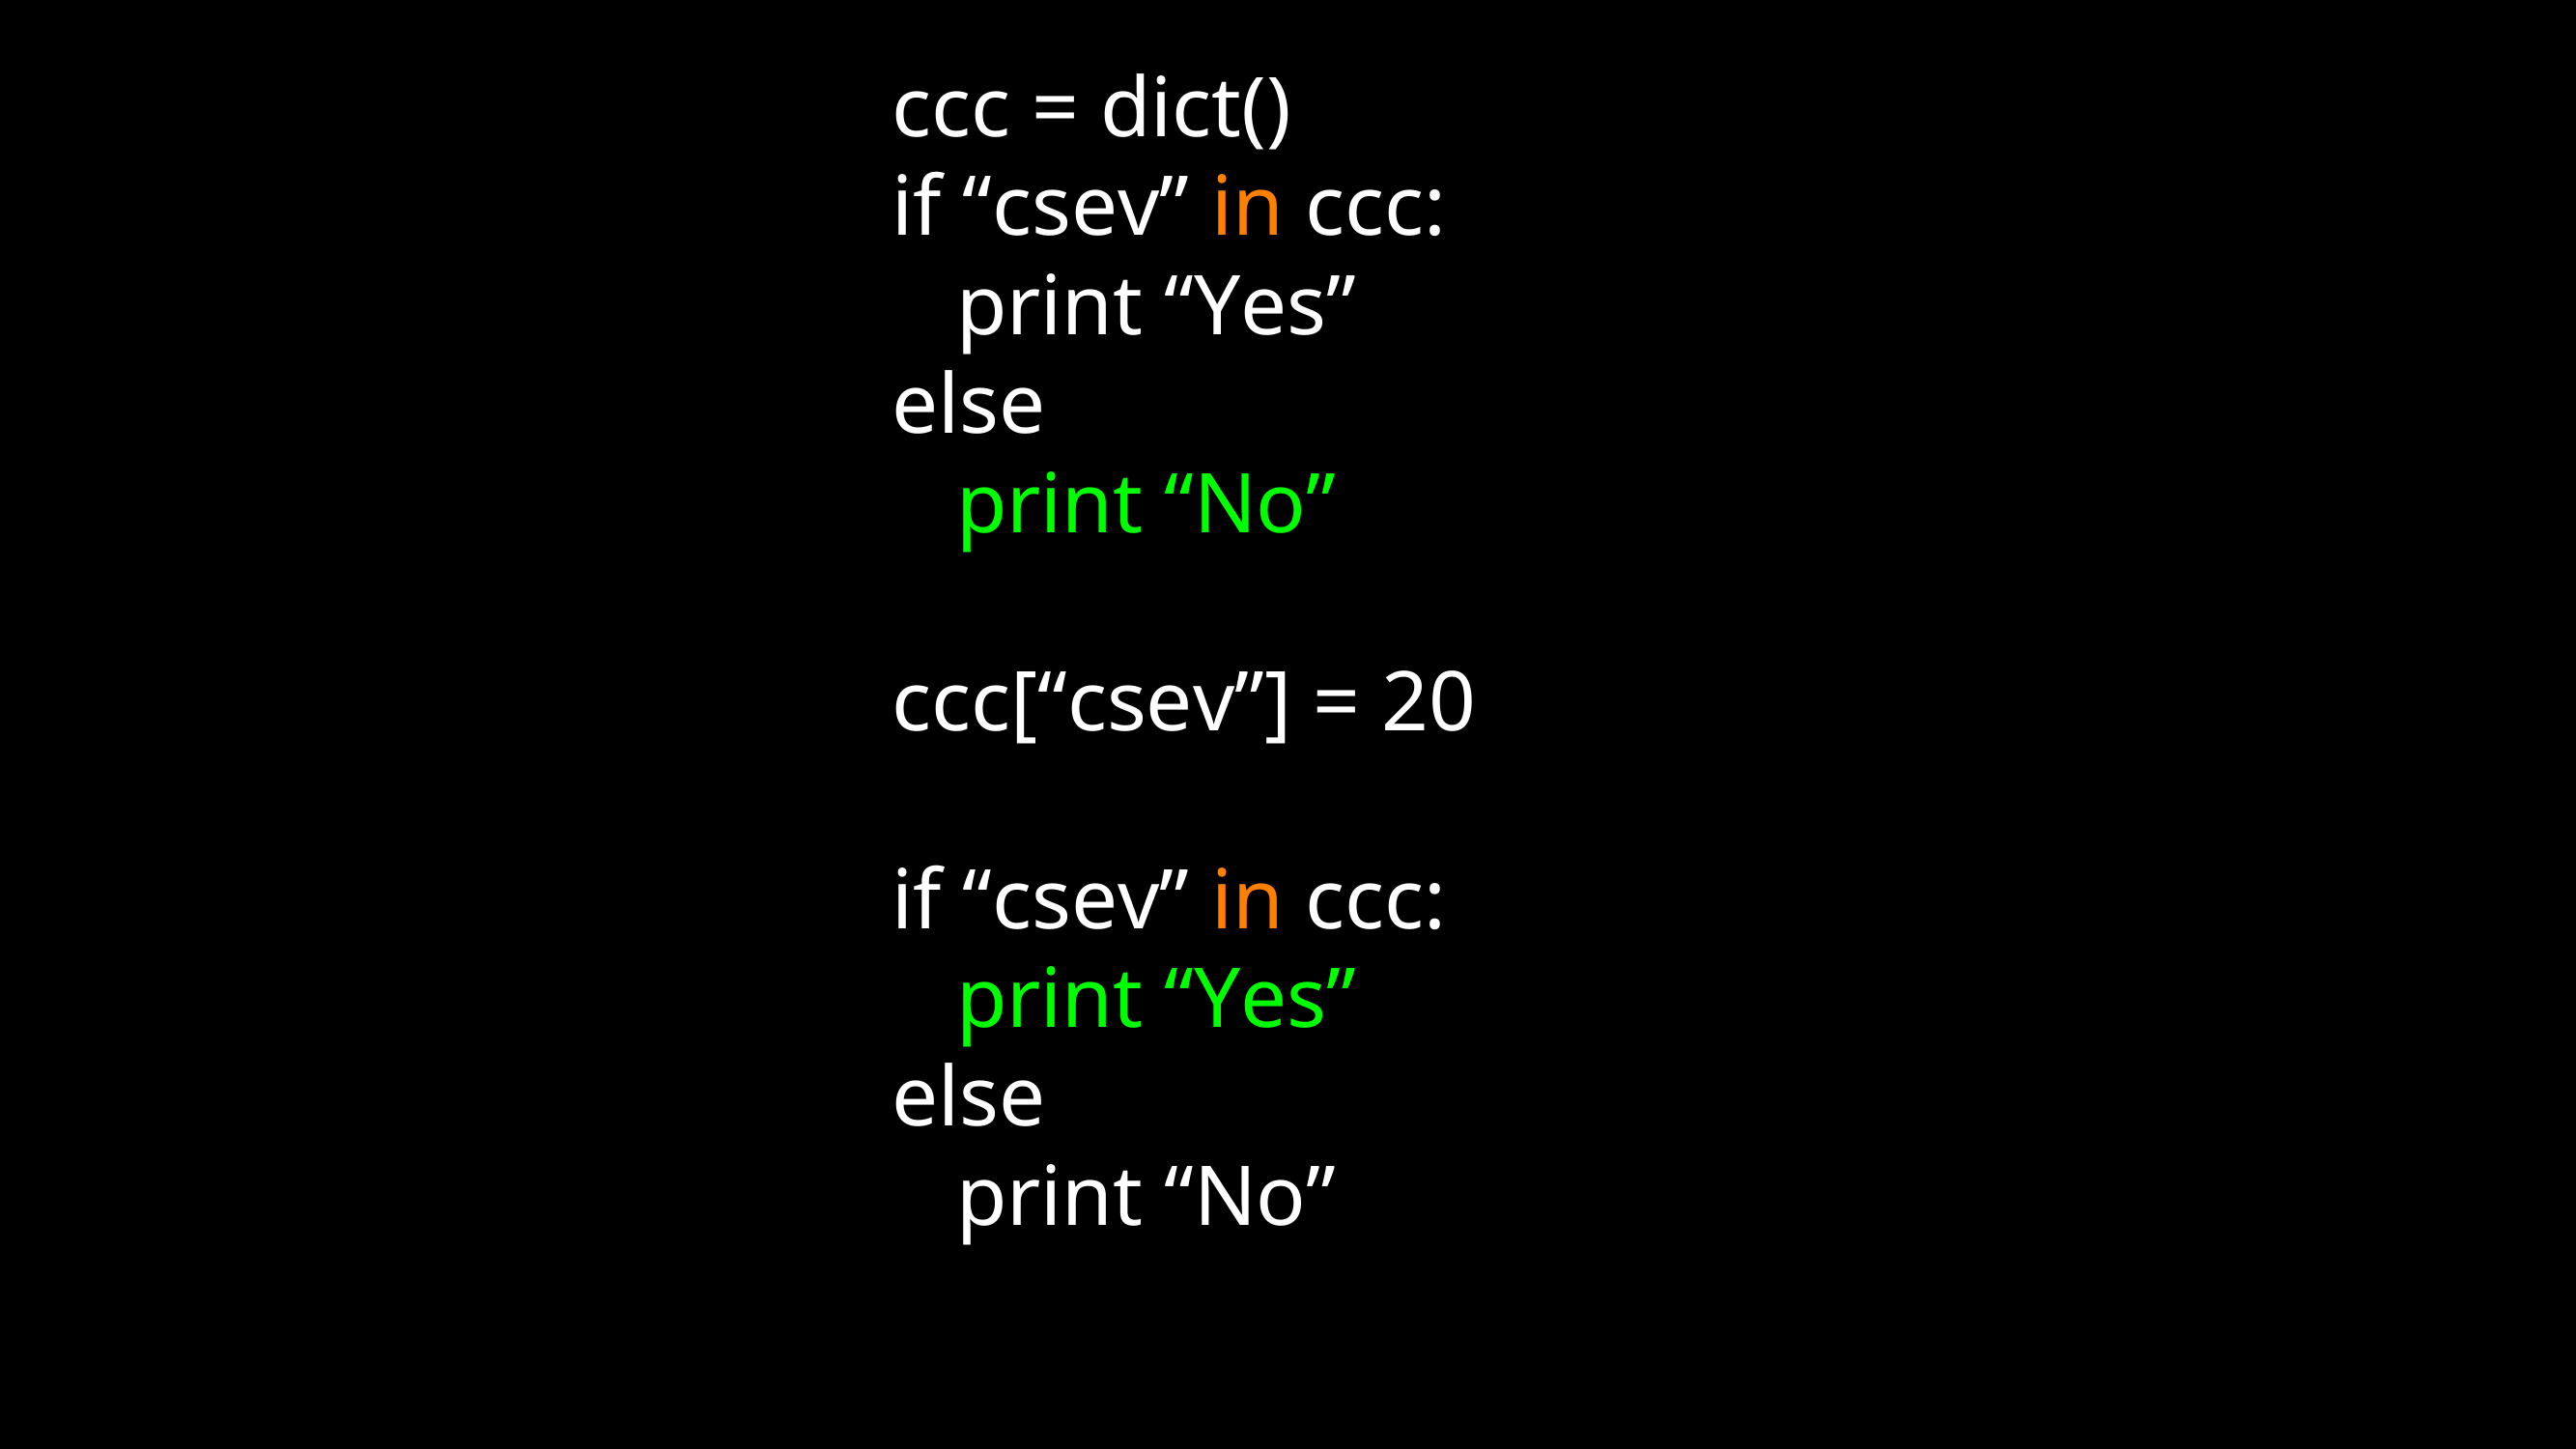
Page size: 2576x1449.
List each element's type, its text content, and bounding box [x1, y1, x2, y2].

text_box ccc = dict() if “csev” in ccc: print “Yes” else print “No” ccc[“csev”] = 20 if “csev” in ccc: print “Yes” else print “No” [892, 53, 1478, 1341]
